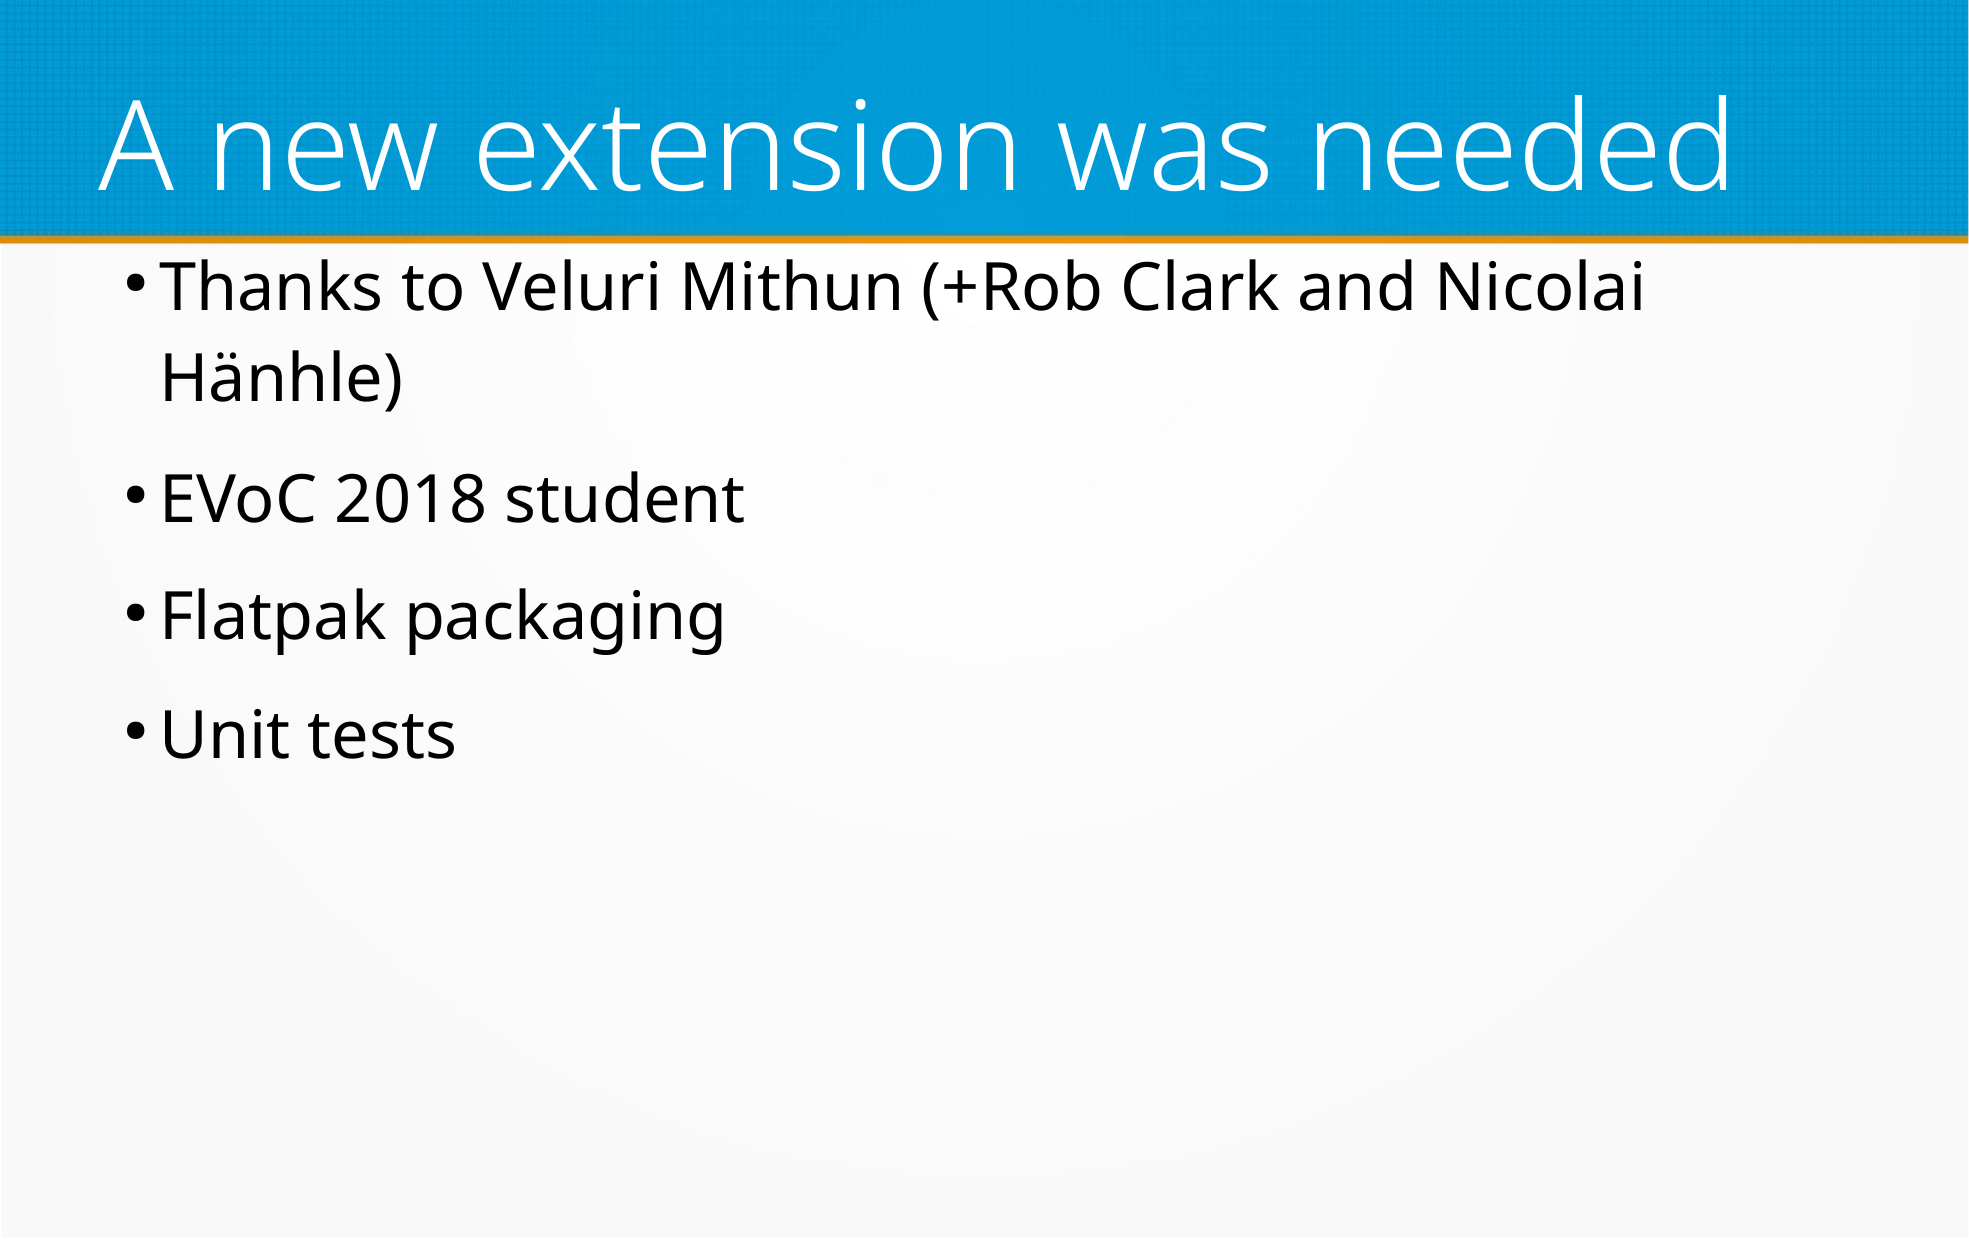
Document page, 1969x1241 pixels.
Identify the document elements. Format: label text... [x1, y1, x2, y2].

text_box Thanks to Veluri Mithun (+Rob Clark and Nicolai Hänhle) [118, 245, 1914, 414]
text_box Flatpak packaging [118, 566, 898, 663]
text_box Unit tests [118, 684, 898, 781]
picture [0, 233, 1969, 1241]
title A new extension was needed [98, 19, 1870, 227]
text_box EVoC 2018 student [118, 448, 898, 545]
